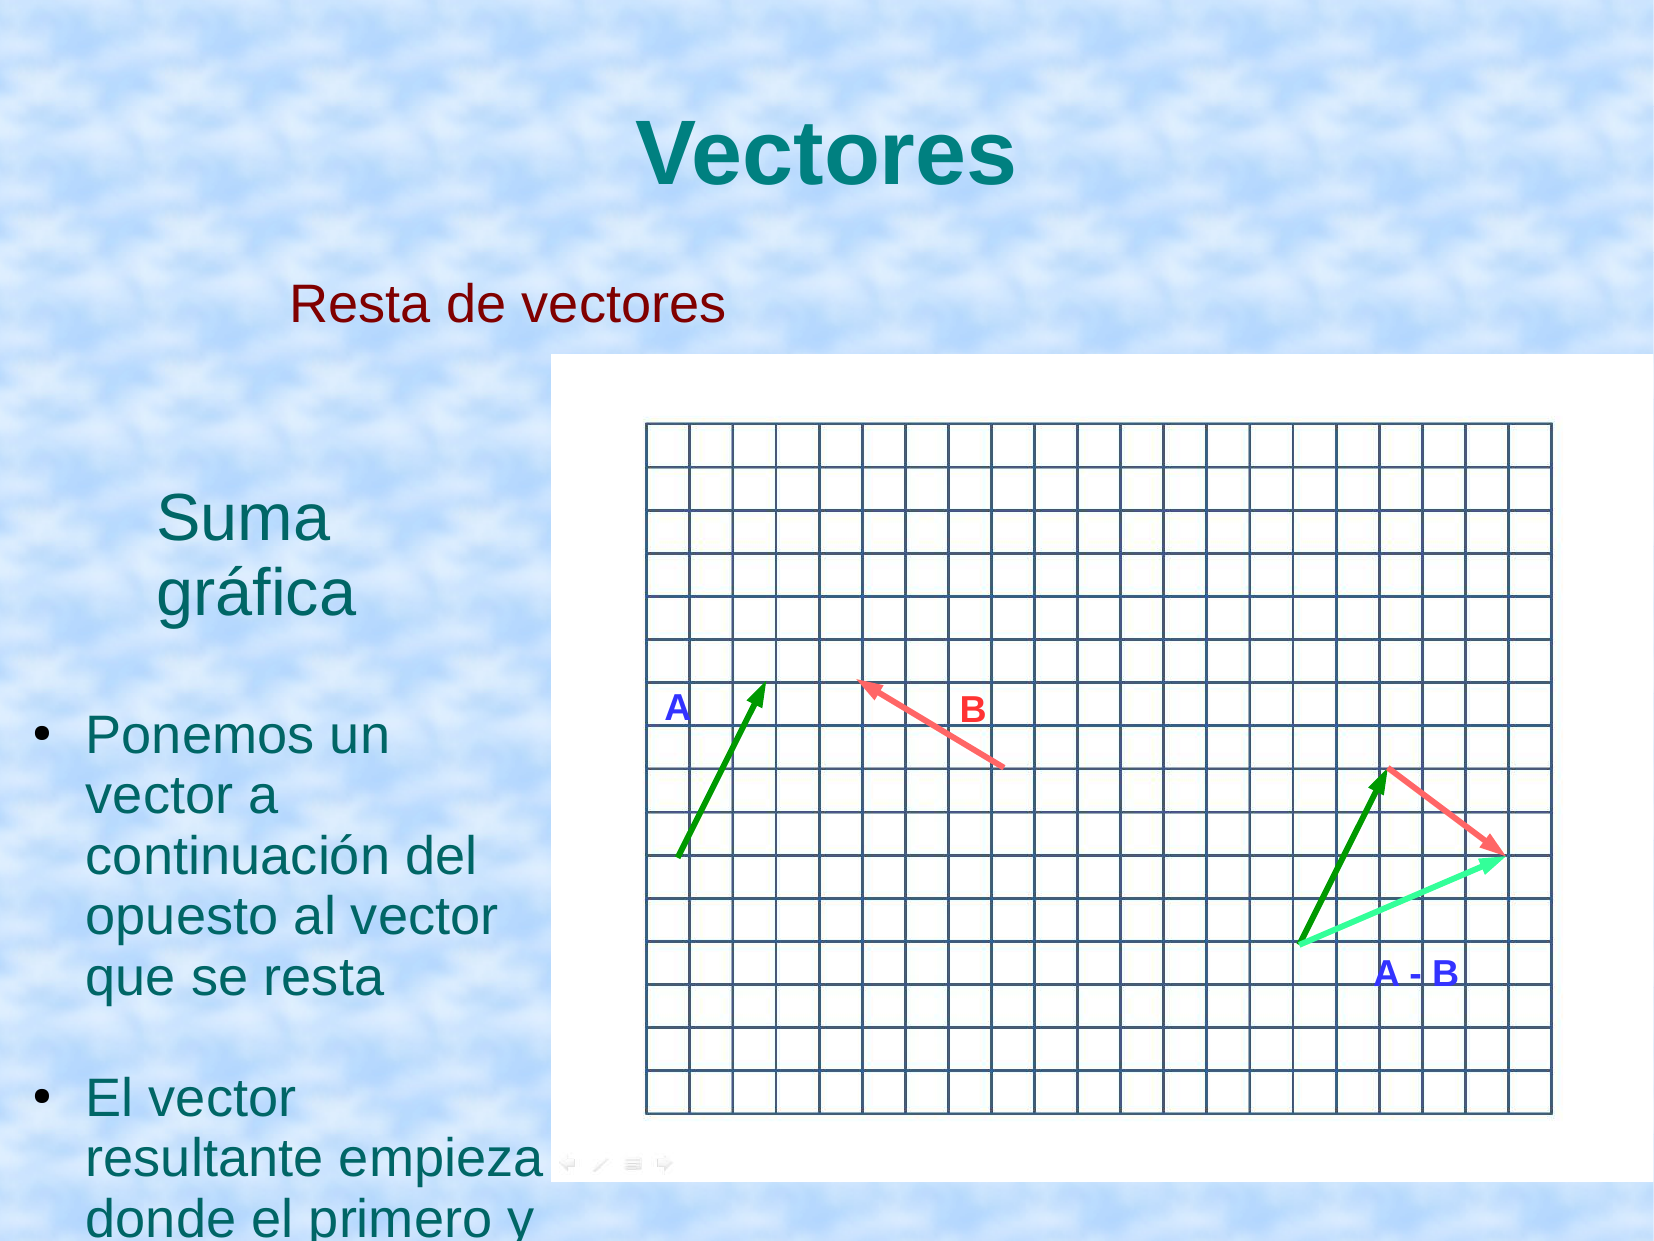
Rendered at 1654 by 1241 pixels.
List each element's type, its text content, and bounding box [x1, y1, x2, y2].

text_box B [944, 681, 1004, 739]
text_box A - B [1358, 944, 1506, 1002]
text_box A [649, 679, 709, 736]
text_box Suma gráfica Ponemos un vector a continuación del opuesto al vector que se resta El vector resultante empieza donde el primero y termina donde el último [0, 472, 562, 1241]
title Vectores [82, 49, 1571, 257]
text_box Resta de vectores [132, 265, 1270, 355]
picture [0, 0, 1654, 1241]
